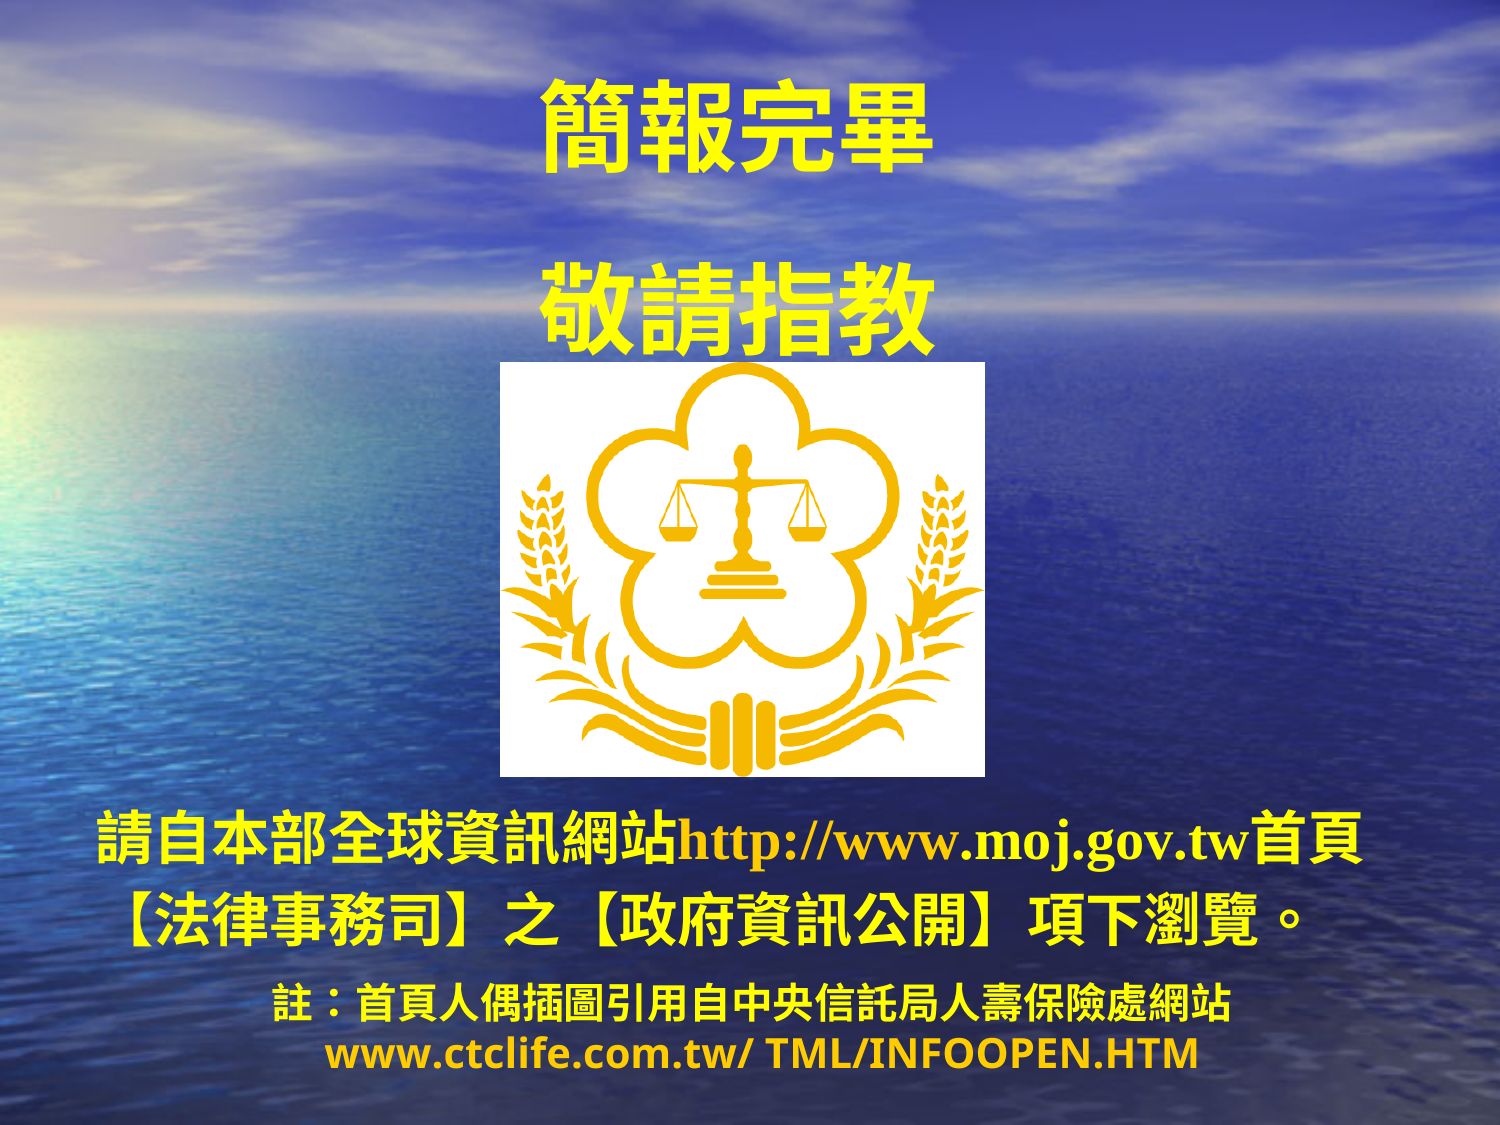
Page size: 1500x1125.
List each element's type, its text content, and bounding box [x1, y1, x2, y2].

text_box 註：首頁人偶插圖引用自中央信託局人壽保險處網站 www.ctclife.com.tw/ TML/INFOOPEN.HTM [224, 974, 1300, 1100]
text_box 簡報完畢 敬請指教 [387, 49, 1088, 382]
text_box 請自本部全球資訊網站http://www.moj.gov.tw首頁【法律事務司】之【政府資訊公開】項下瀏覽。 [87, 800, 1426, 974]
picture [0, 0, 1500, 1125]
